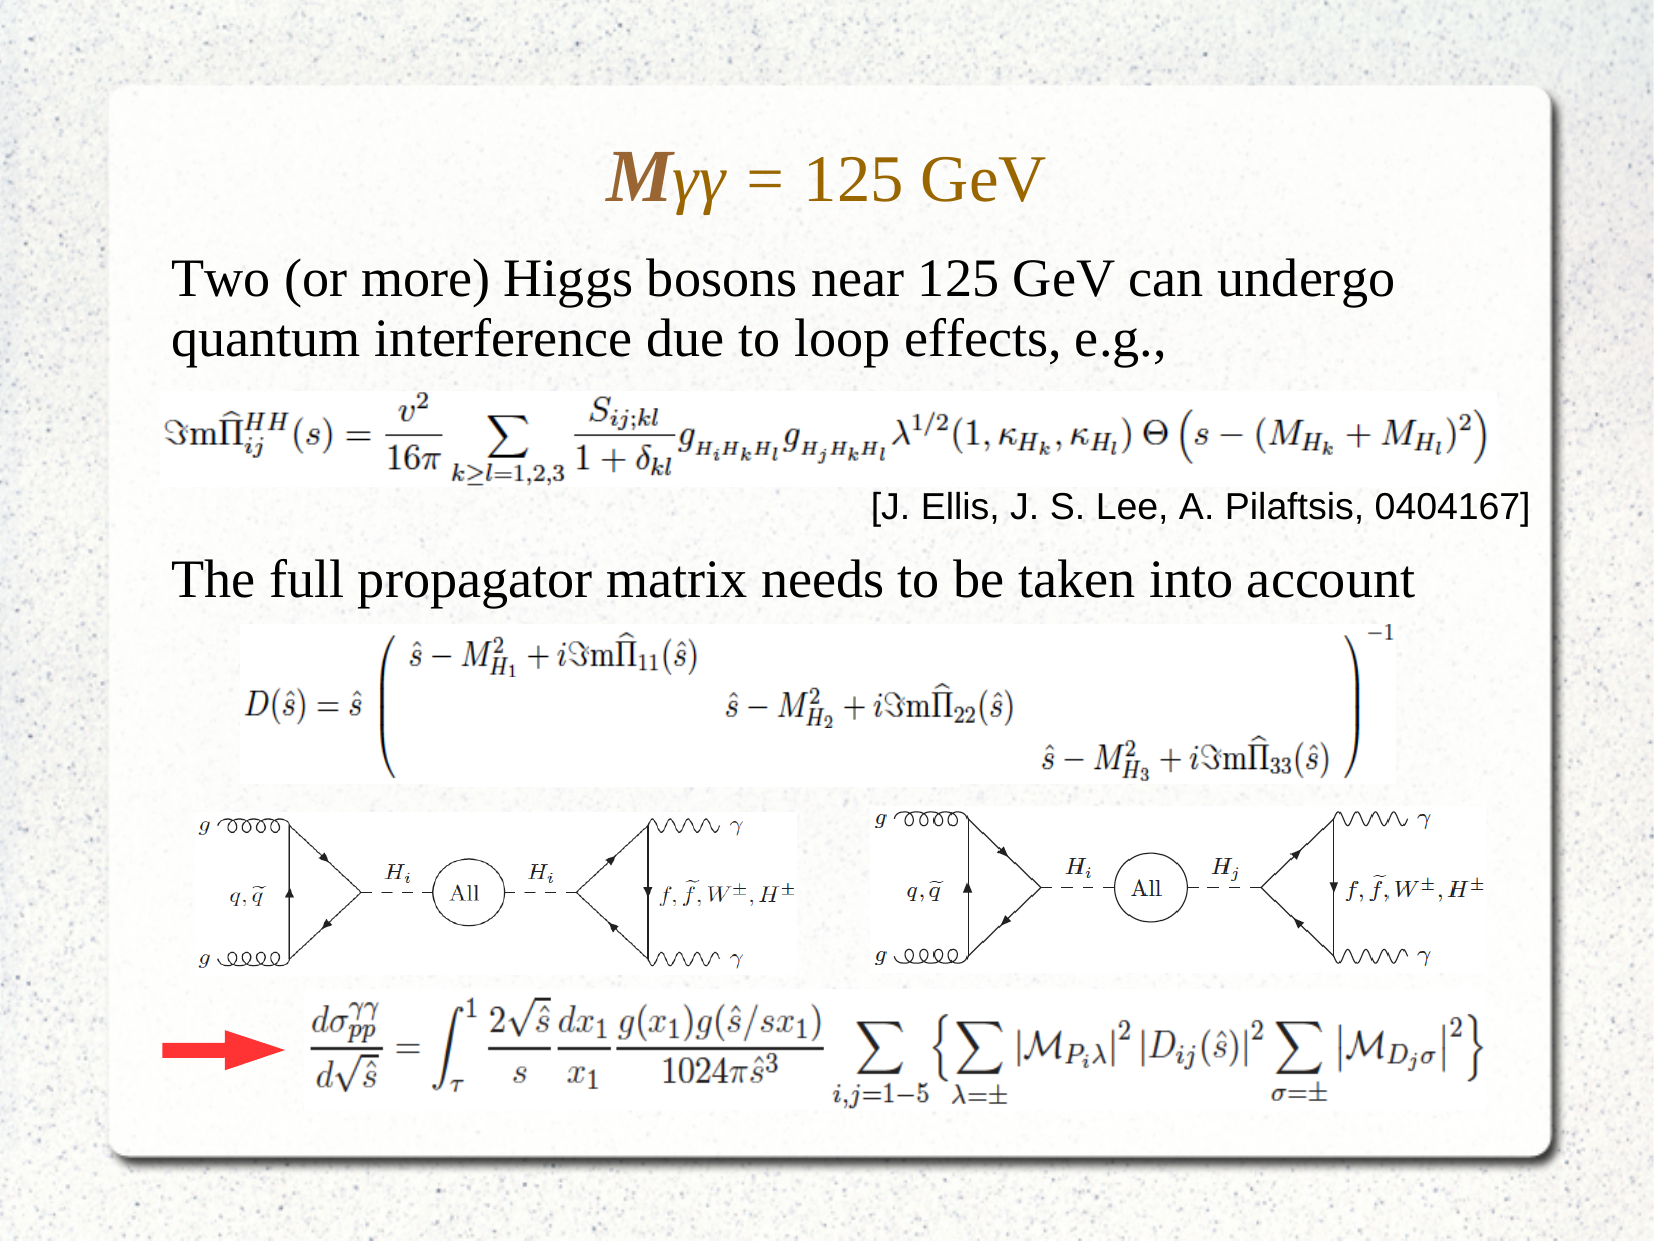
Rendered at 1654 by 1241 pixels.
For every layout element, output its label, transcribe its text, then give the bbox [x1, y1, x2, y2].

text_box [399, 677, 961, 788]
text_box [780, 624, 1311, 729]
list The full propagator matrix needs to be taken into account [100, 549, 1459, 693]
picture [0, 0, 1654, 1241]
text_box [J. Ellis, J. S. Lee, A. Pilaftsis, 0404167] [809, 474, 1594, 535]
list Two (or more) Higgs bosons near 125 GeV can undergo quantum interference due to loop effects, e.g., [100, 248, 1459, 392]
title Mγγ = 125 GeV [118, 96, 1536, 256]
